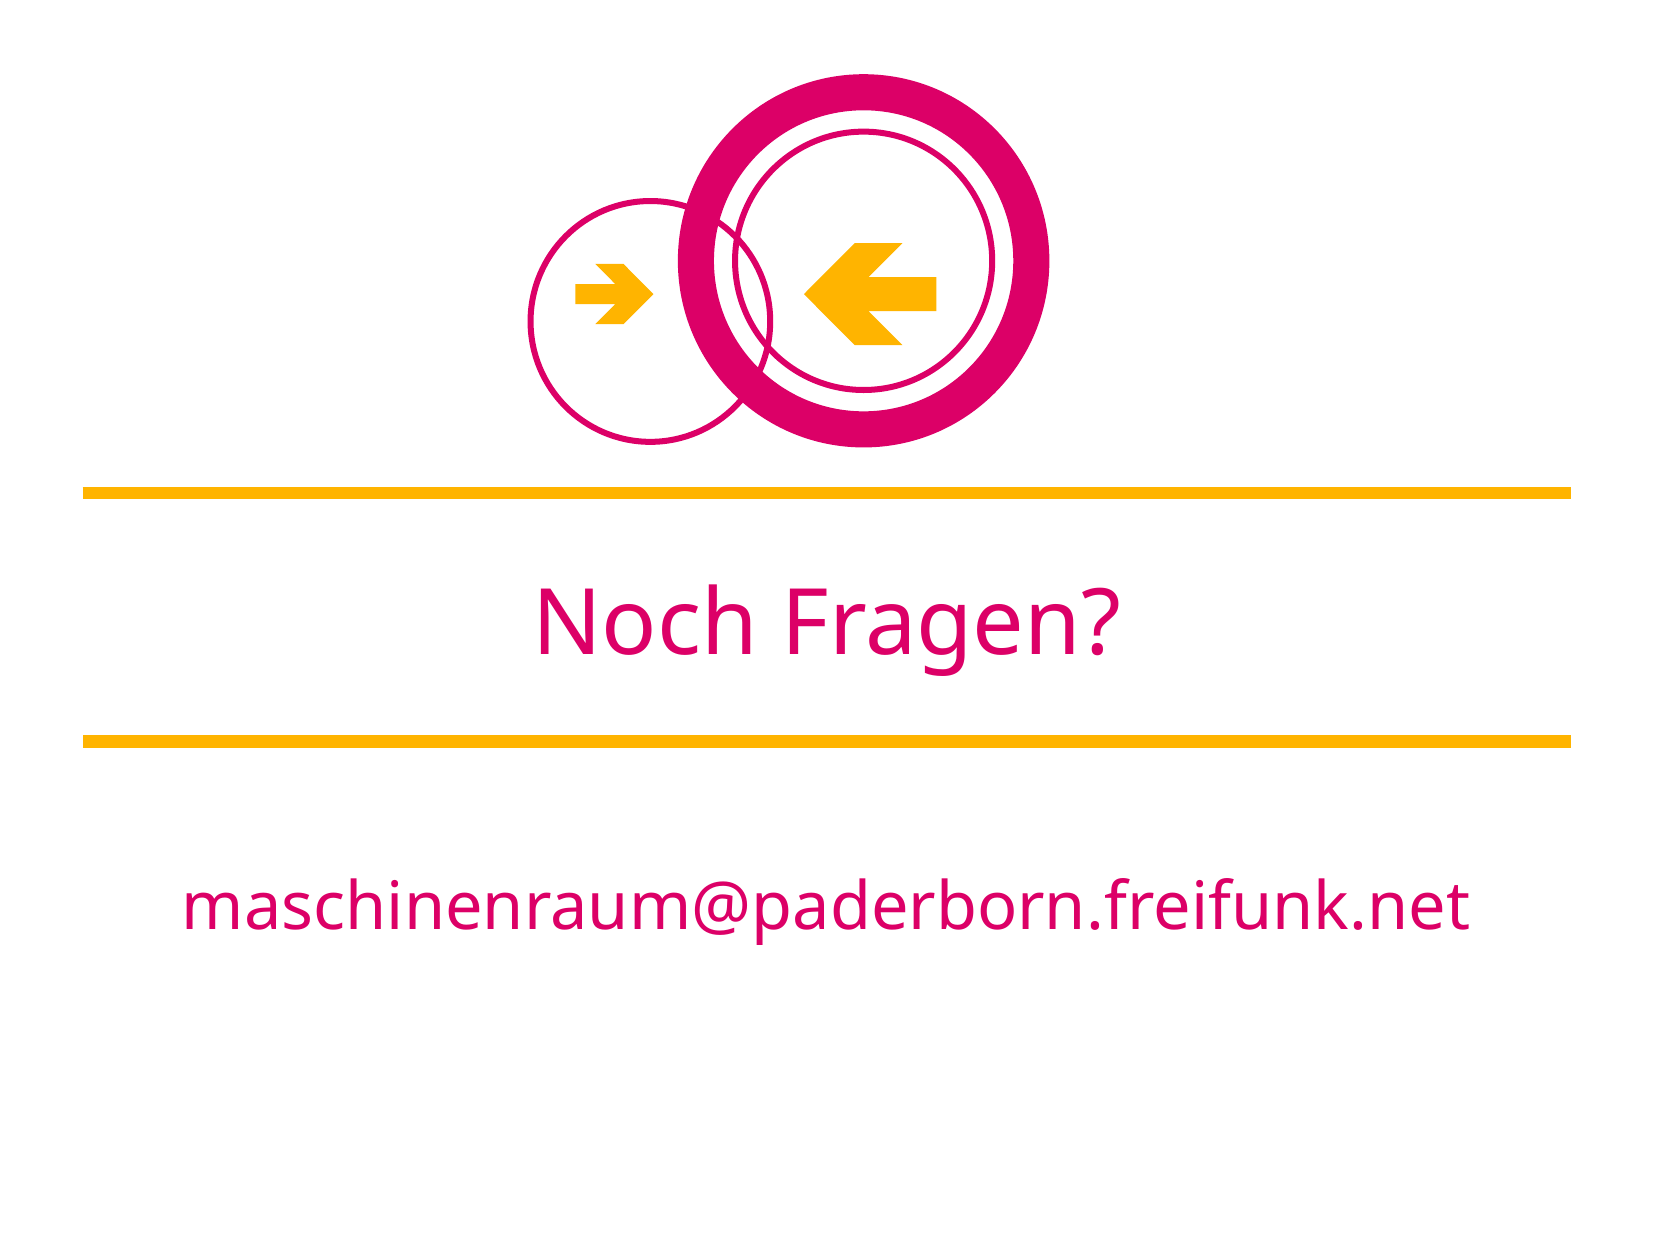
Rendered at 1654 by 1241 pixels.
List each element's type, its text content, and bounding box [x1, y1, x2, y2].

title Noch Fragen? [82, 493, 1571, 745]
list maschinenraum@paderborn.freifunk.net [82, 767, 1571, 1205]
